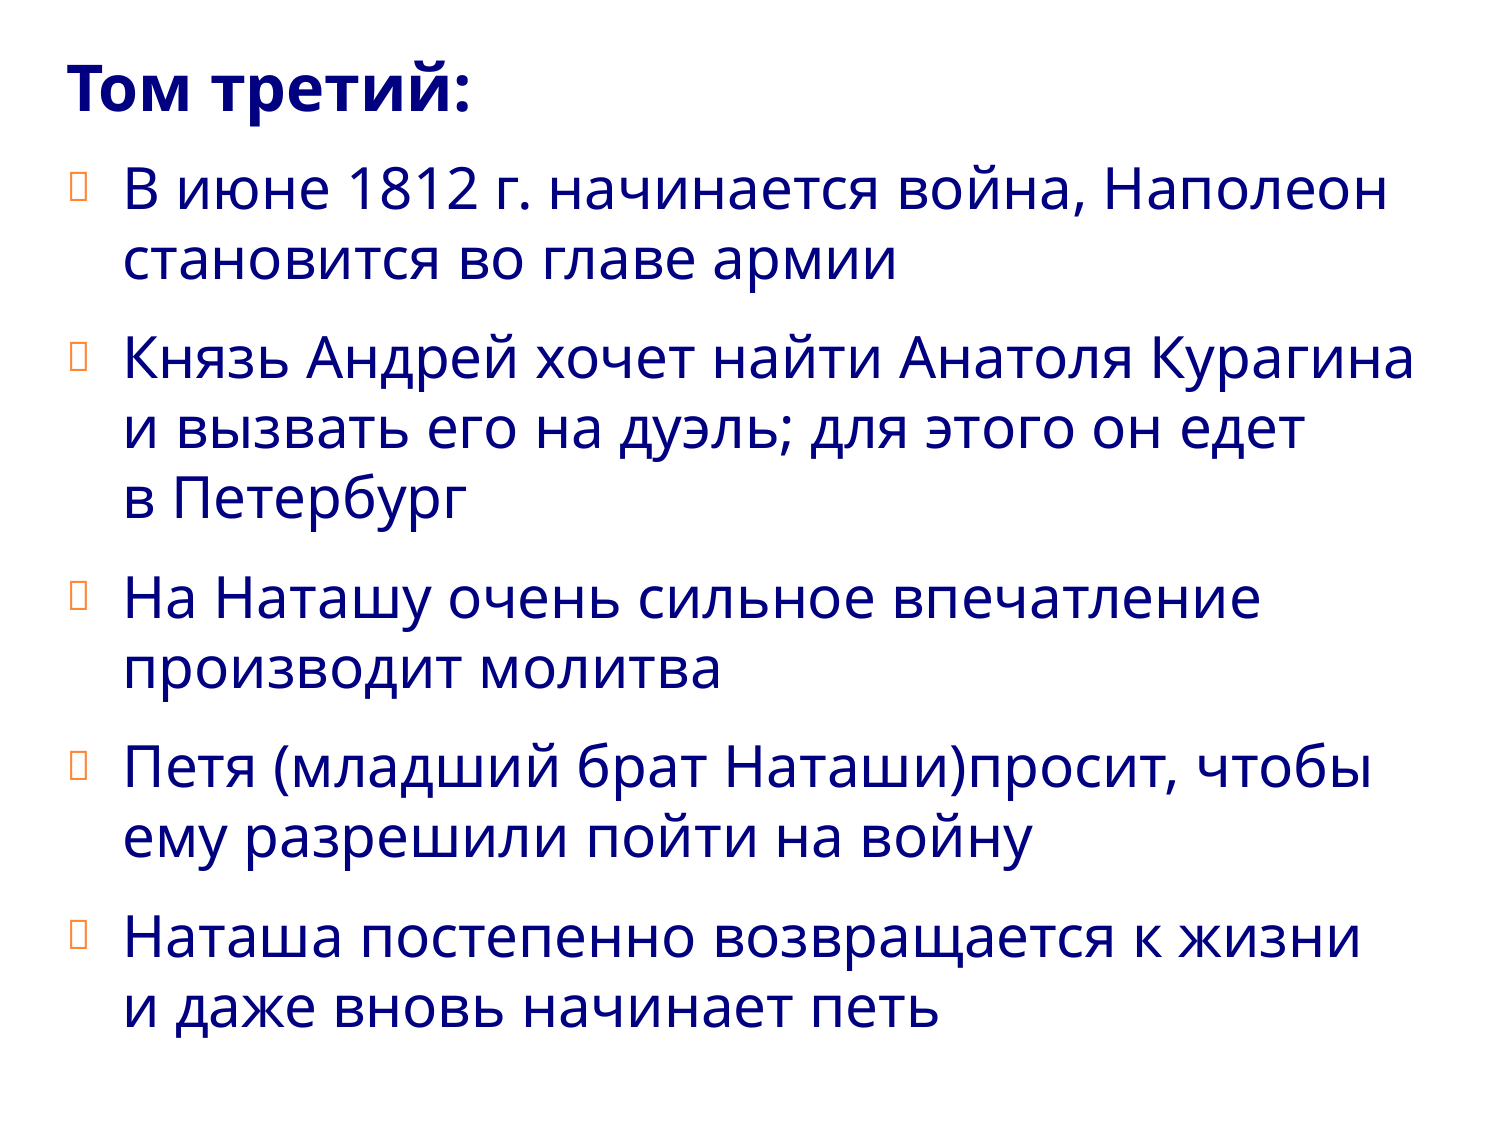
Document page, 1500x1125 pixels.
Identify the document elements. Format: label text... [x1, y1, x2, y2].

list В июне 1812 г. начинается война, Наполеон становится во главе армии Князь Андрей хочет найти Анатоля Курагина и вызвать его на дуэль; для этого он едет в Петербург На Наташу очень сильное впечатление производит молитва Петя (младший брат Наташи)просит, чтобы ему разрешили пойти на войну Наташа постепенно возвращается к жизни и даже вновь начинает петь [51, 143, 1477, 1125]
title Том третий: [51, 39, 1477, 143]
